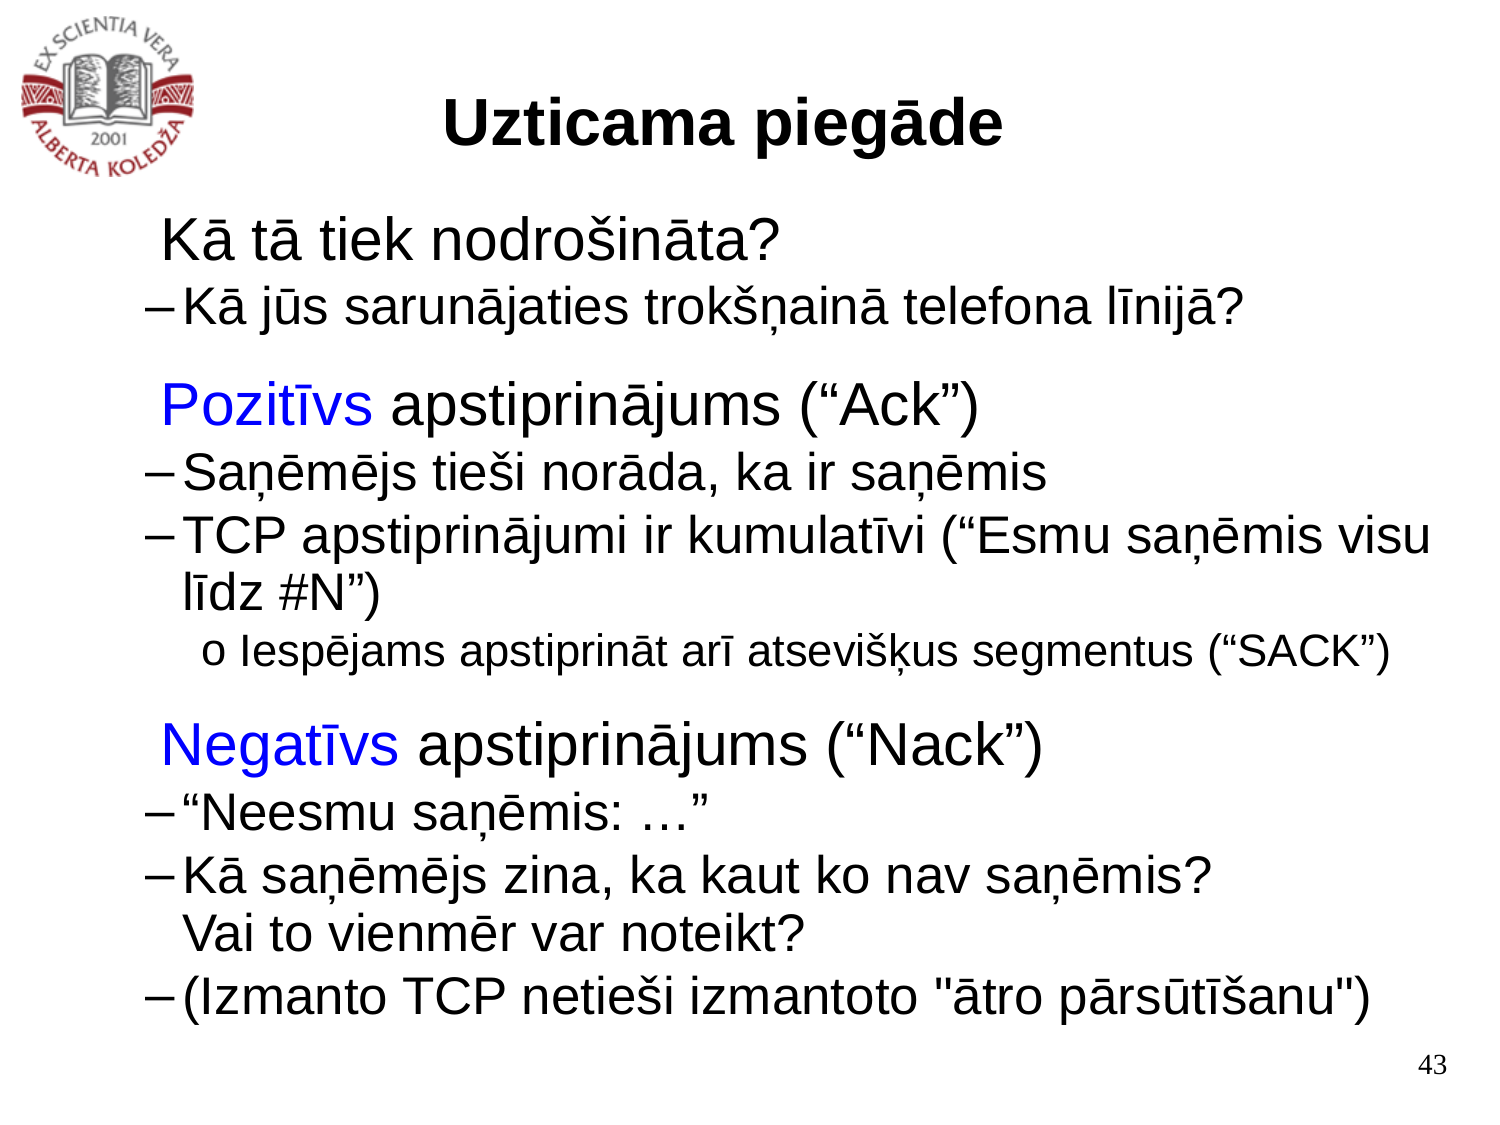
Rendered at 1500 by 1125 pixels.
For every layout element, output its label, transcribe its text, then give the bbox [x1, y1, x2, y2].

picture [21, 16, 194, 177]
list Kā tā tiek nodrošināta? Kā jūs sarunājaties trokšņainā telefona līnijā? Pozitīvs apstiprinājums (“Ack”) Saņēmējs tieši norāda, ka ir saņēmis TCP apstiprinājumi ir kumulatīvi (“Esmu saņēmis visu līdz #N”) Iespējams apstiprināt arī atsevišķus segmentus (“SACK”) Negatīvs apstiprinājums (“Nack”) “Neesmu saņēmis: …” Kā saņēmējs zina, ka kaut ko nav saņēmis? Vai to vienmēr var noteikt? (Izmanto TCP netieši izmantoto "ātro pārsūtīšanu") [74, 200, 1463, 1101]
title Uzticama piegāde [50, 62, 1374, 175]
